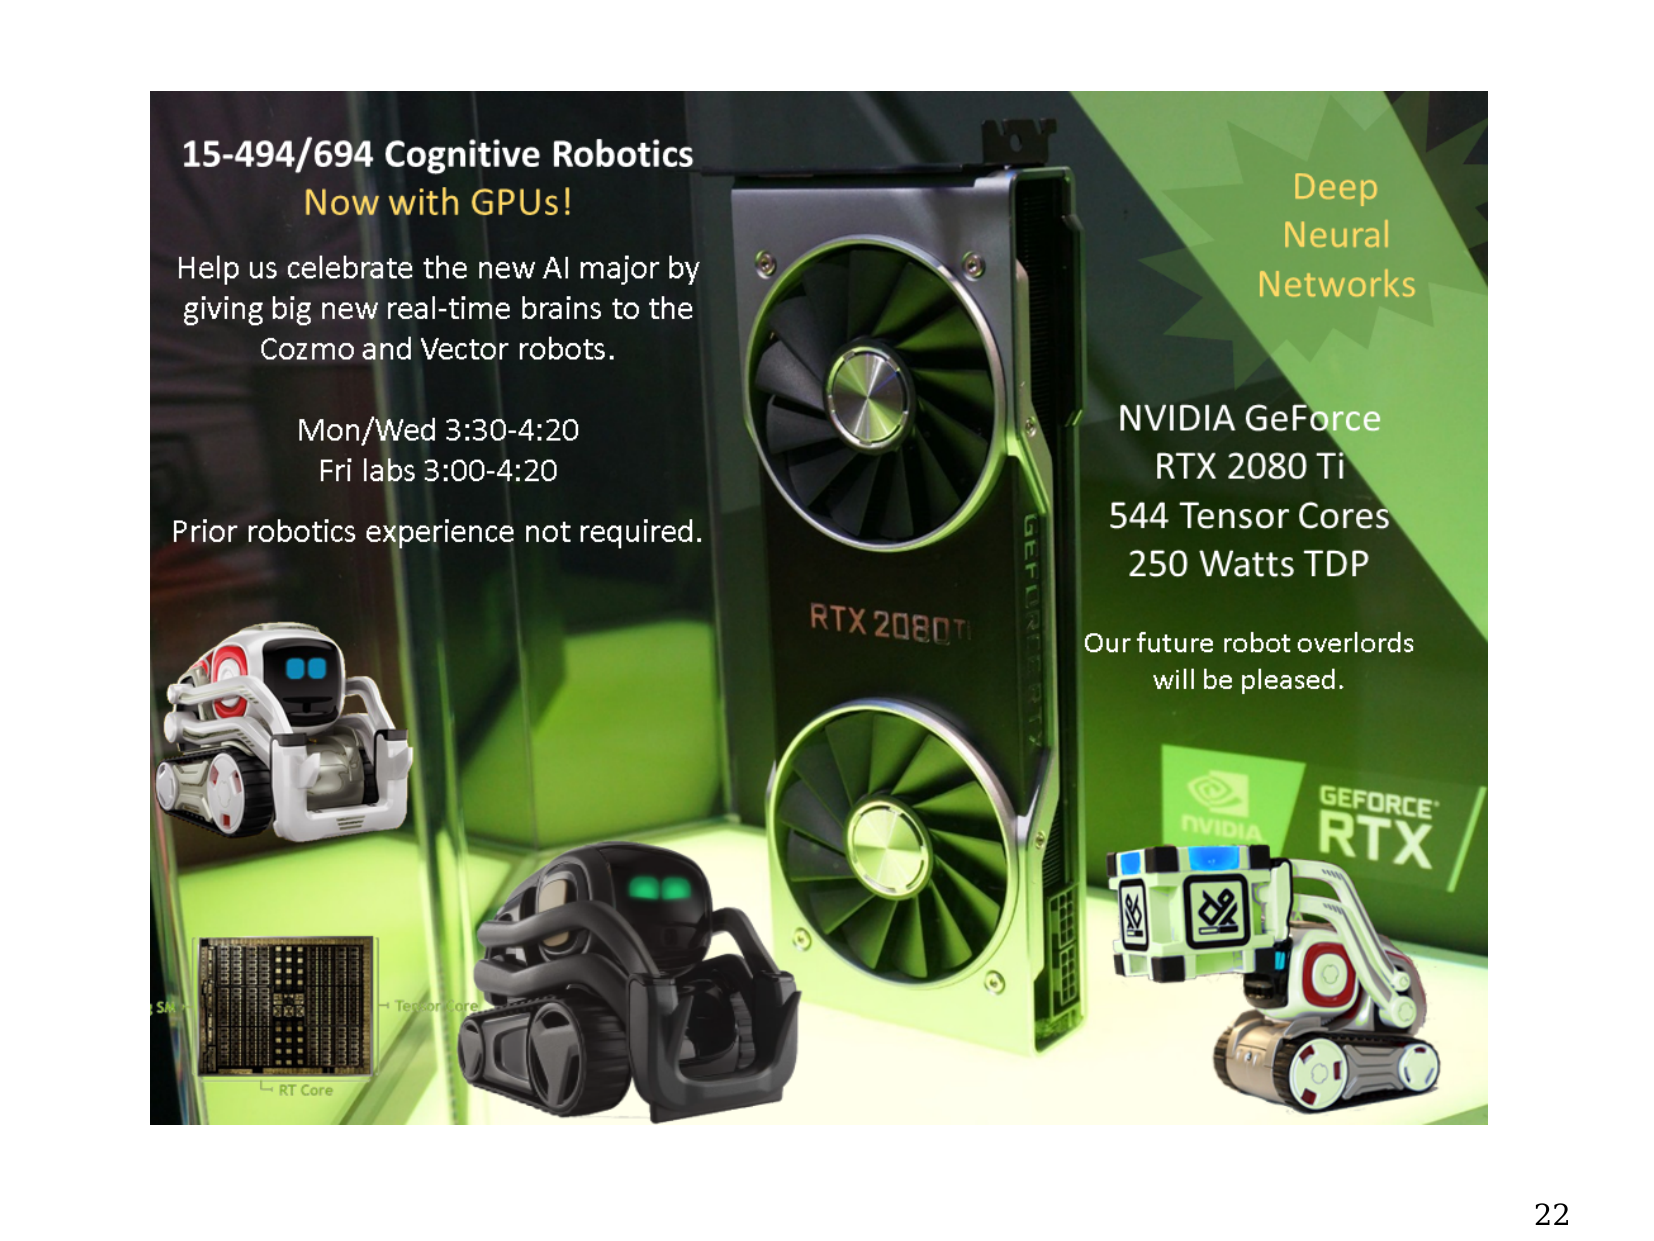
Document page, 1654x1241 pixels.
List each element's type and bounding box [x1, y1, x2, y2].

picture [150, 91, 1488, 1126]
